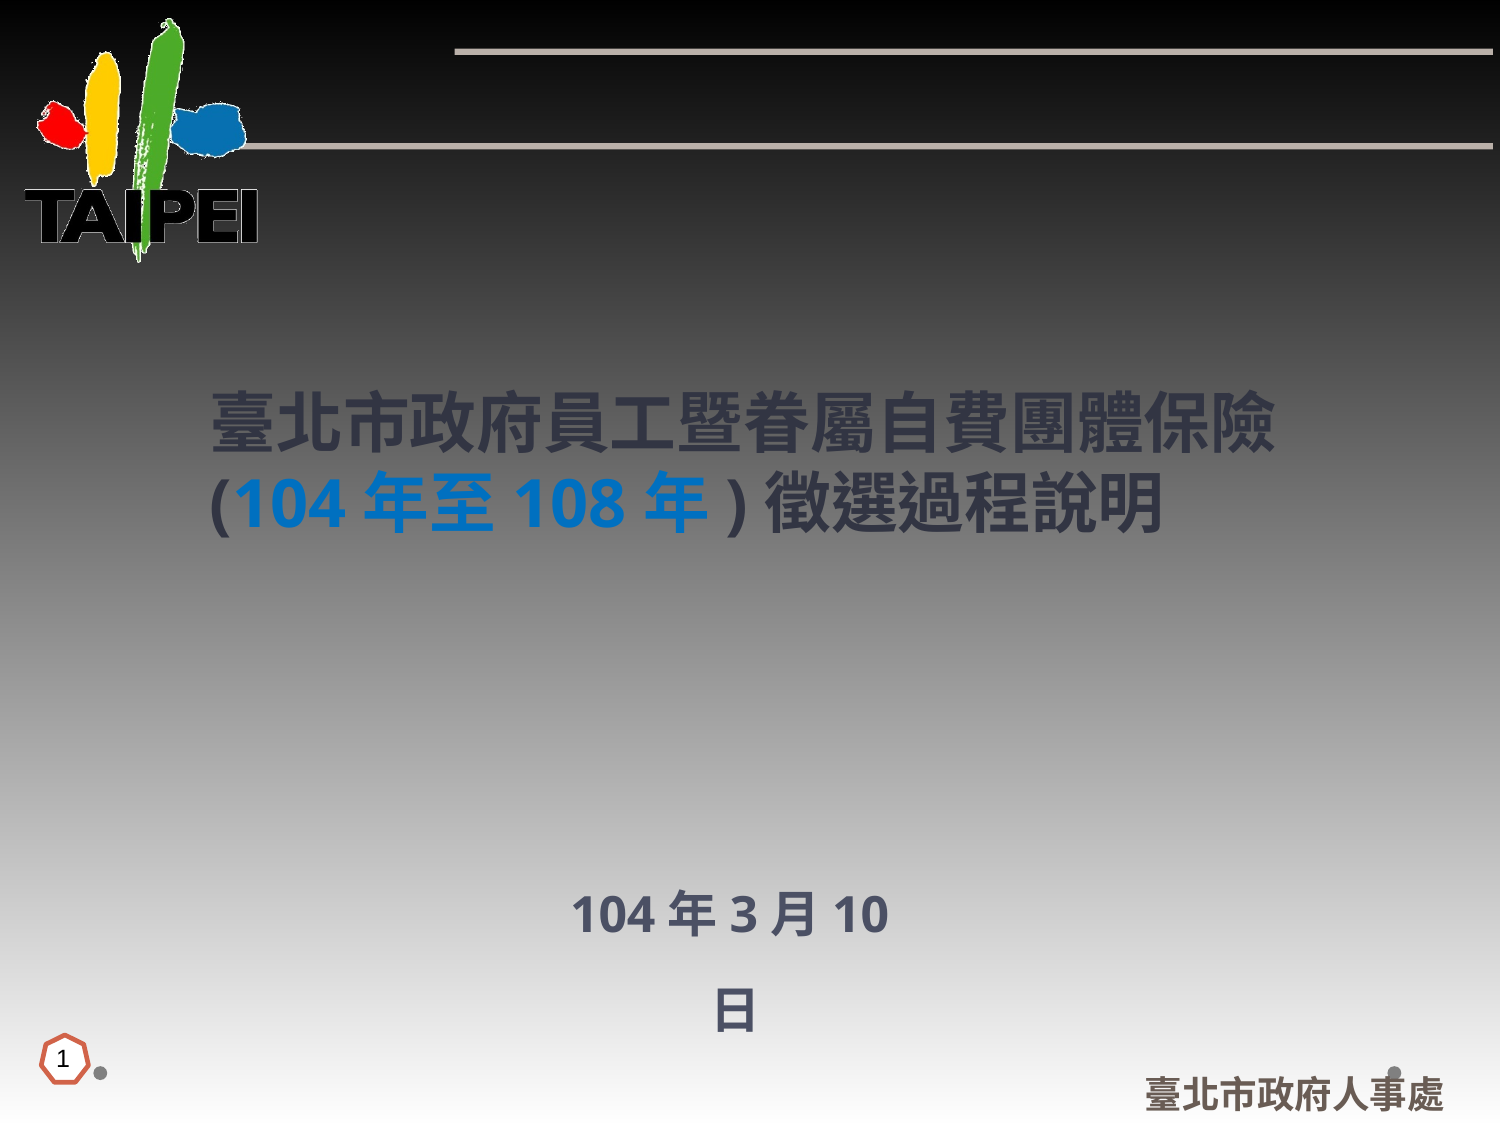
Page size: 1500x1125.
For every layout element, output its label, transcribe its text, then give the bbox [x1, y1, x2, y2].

text_box [52, 1040, 89, 1083]
text_box 104年3月10日 [534, 839, 937, 1047]
text_box 1 [41, 1035, 77, 1080]
text_box 臺北市政府人事處 [1129, 1012, 1460, 1124]
text_box 臺北市政府員工暨眷屬自費團體保險(104年至108年)徵選過程說明 [194, 373, 1317, 549]
picture [0, 7, 316, 275]
